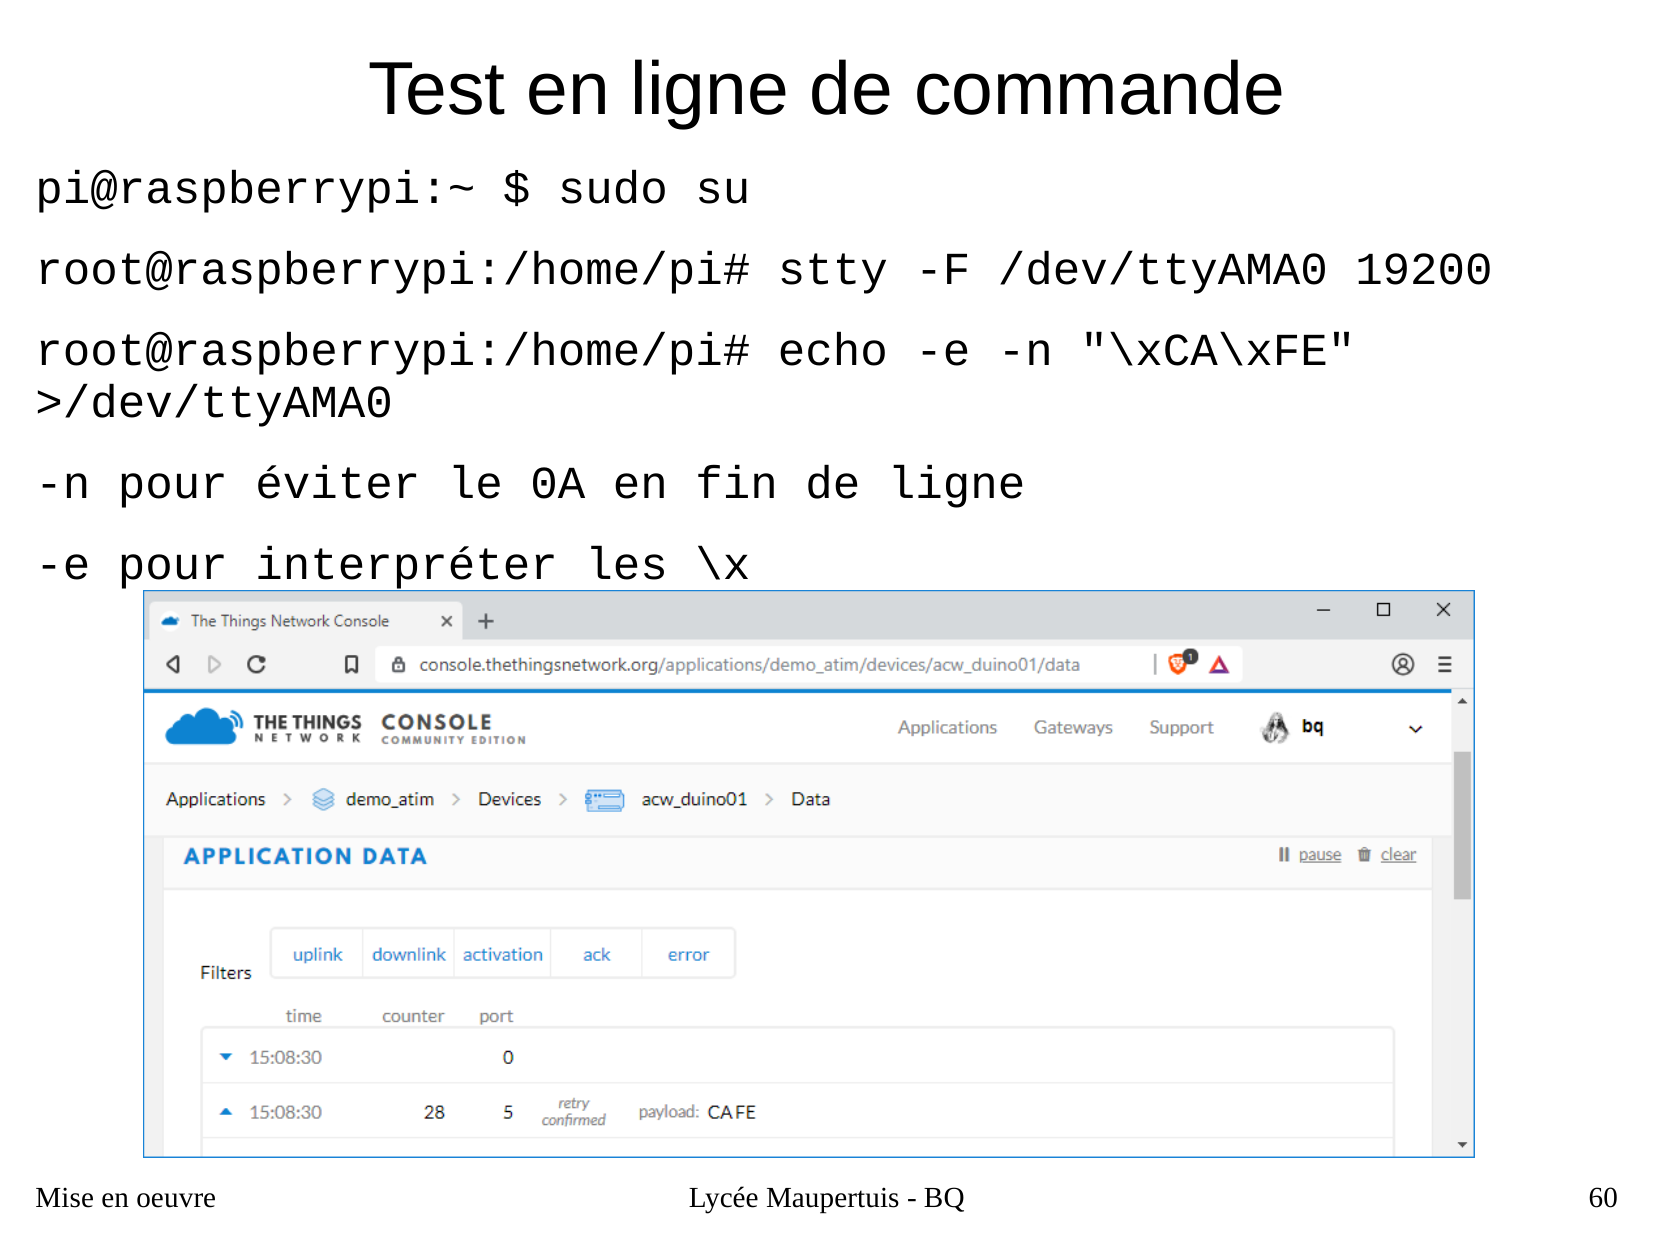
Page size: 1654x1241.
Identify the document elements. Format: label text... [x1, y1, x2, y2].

picture [143, 590, 1475, 1158]
list pi@raspberrypi:~ $ sudo su root@raspberrypi:/home/pi# stty -F /dev/ttyAMA0 19200 root@raspberrypi:/home/pi# echo -e -n "\xCA\xFE" >/dev/ttyAMA0 -n pour éviter le 0A en fin de ligne -e pour interpréter les \x [35, 165, 1619, 674]
title Test en ligne de commande [35, 35, 1619, 142]
